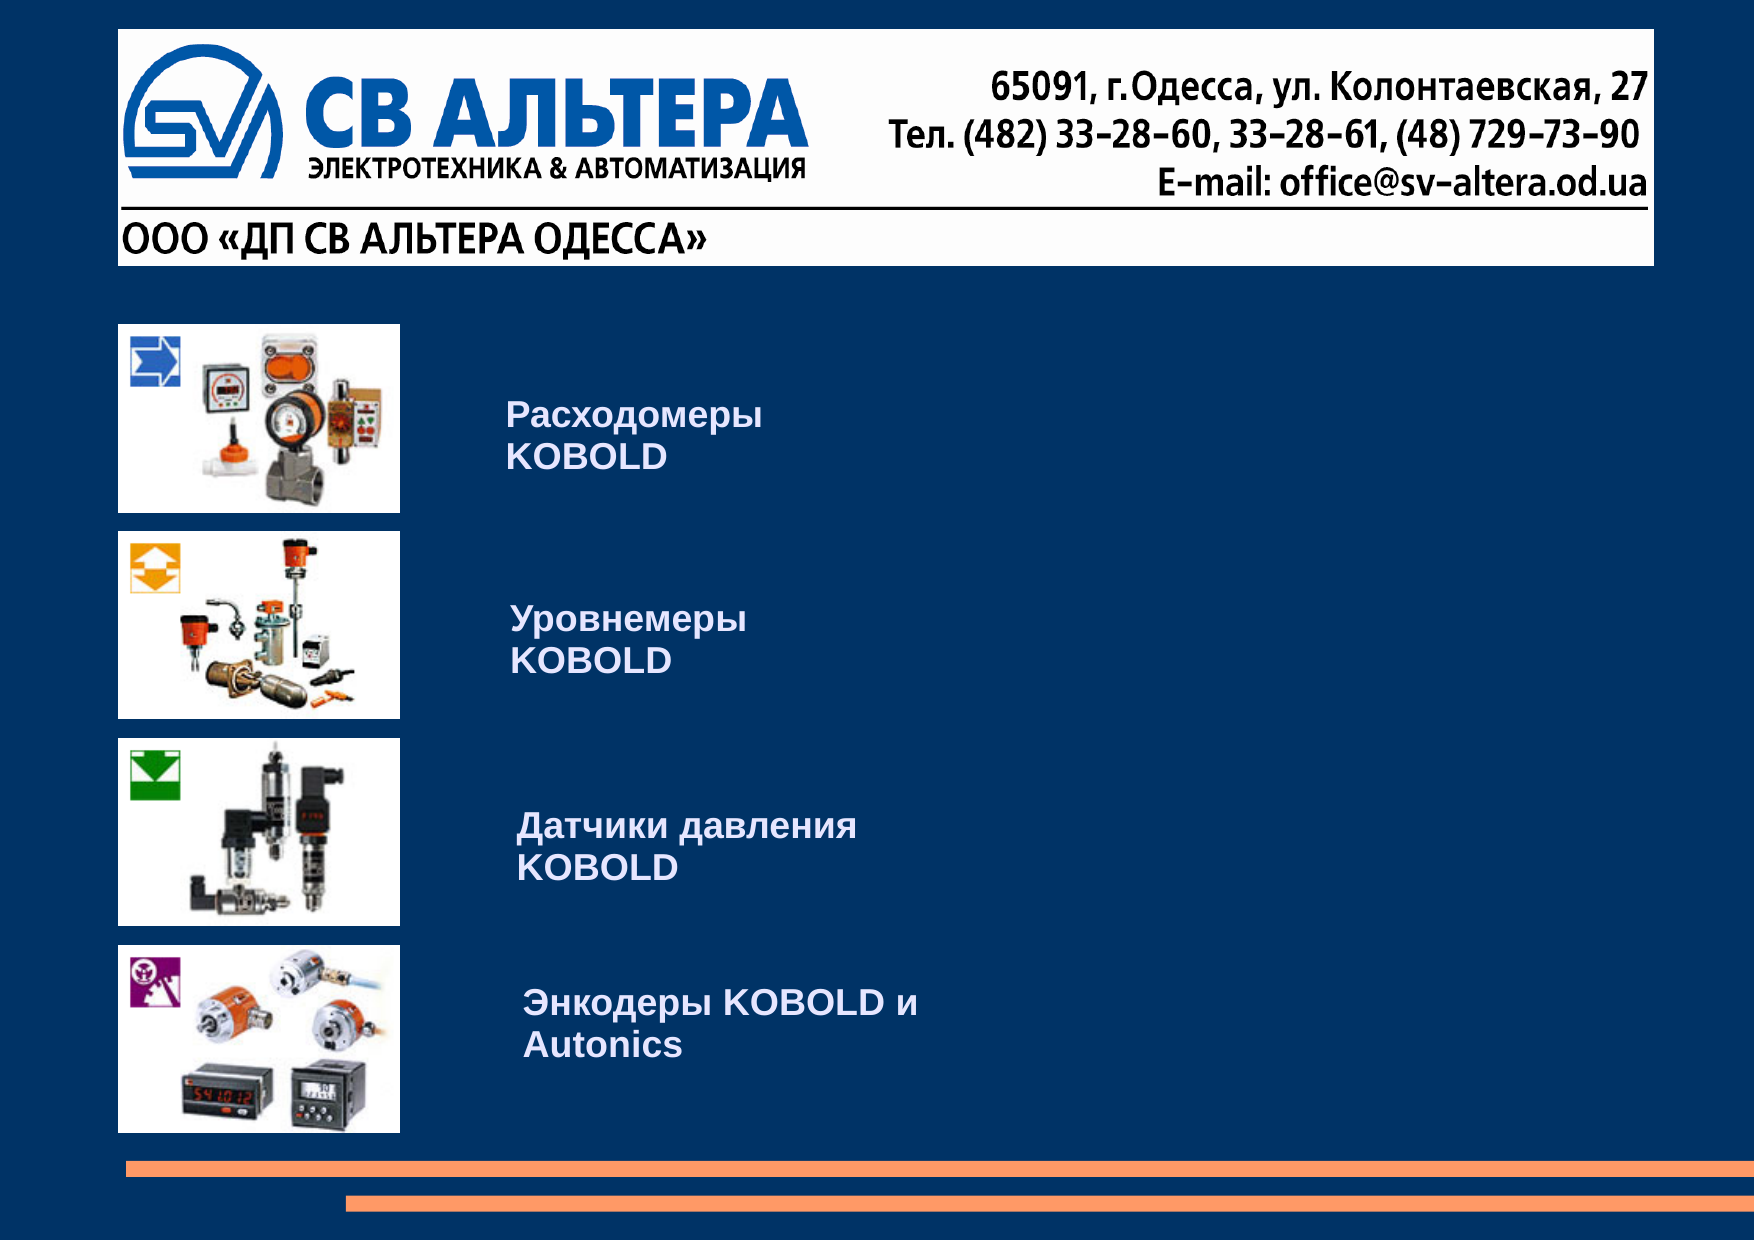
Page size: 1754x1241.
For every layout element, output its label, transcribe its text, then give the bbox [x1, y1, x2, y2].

picture [118, 324, 400, 513]
picture [118, 738, 400, 926]
text_box Уровнемеры KOBOLD [495, 590, 911, 692]
picture [118, 945, 400, 1134]
picture [118, 29, 1654, 266]
text_box Датчики давления KOBOLD [501, 797, 1017, 899]
text_box Расходомеры KOBOLD [490, 385, 926, 488]
picture [118, 531, 400, 719]
text_box Энкодеры KOBOLD и Autonics [507, 974, 1063, 1076]
